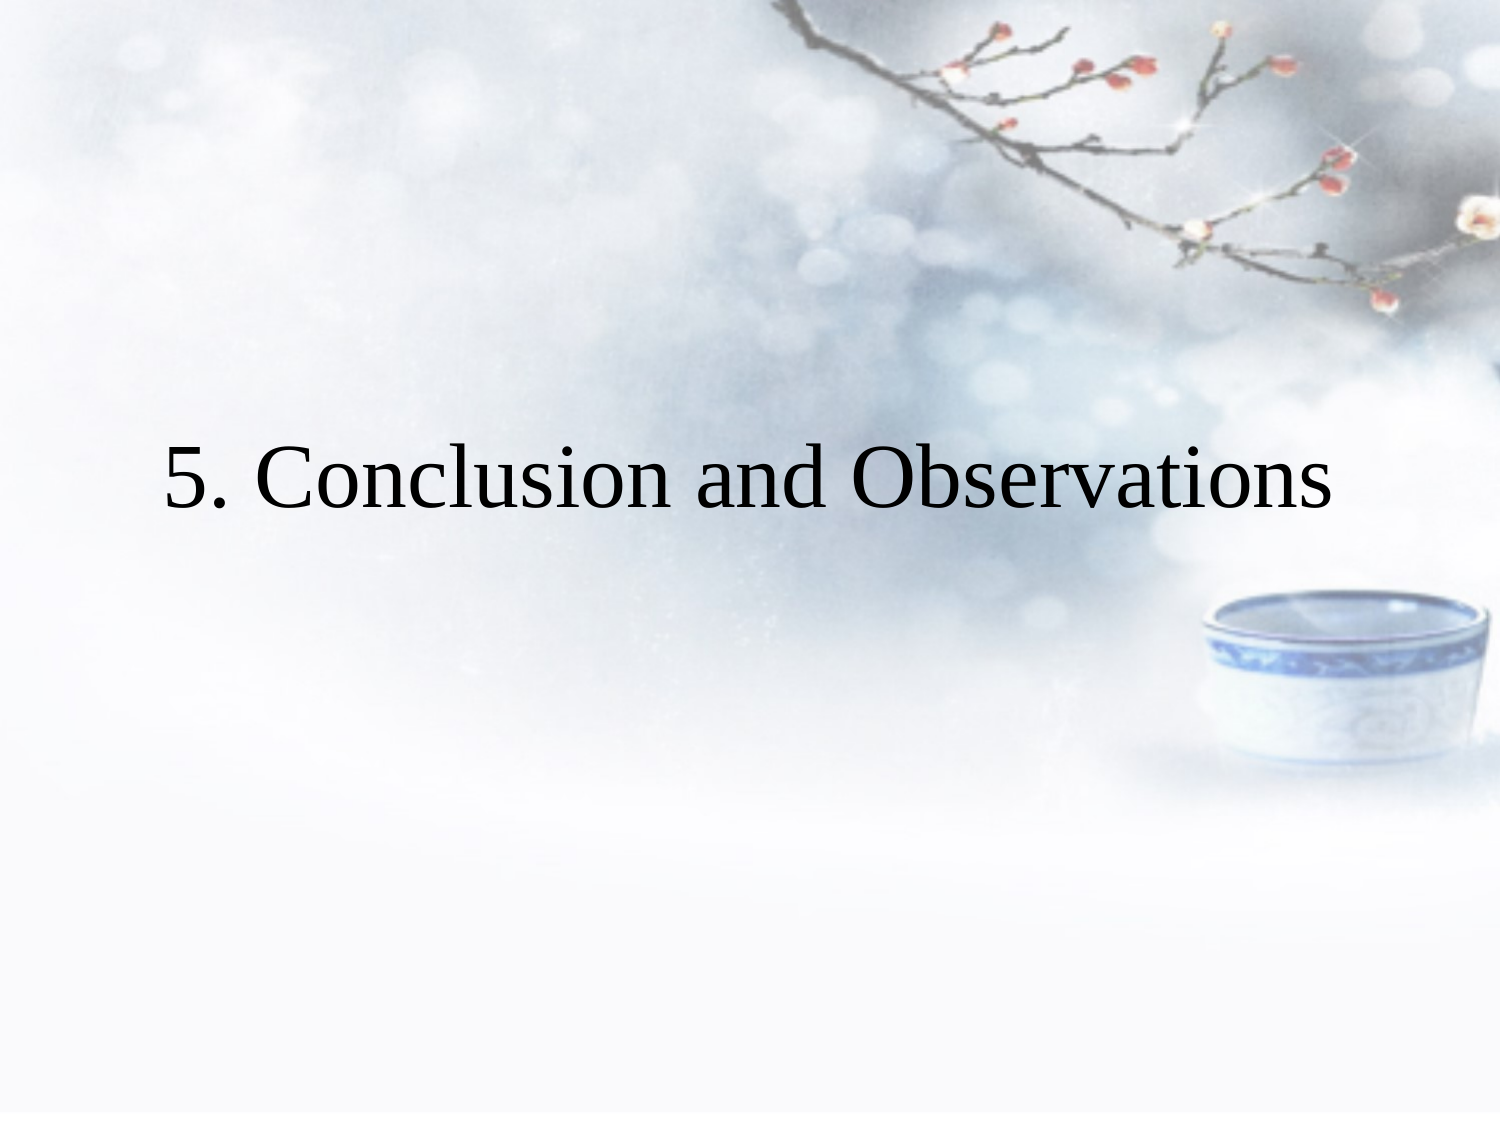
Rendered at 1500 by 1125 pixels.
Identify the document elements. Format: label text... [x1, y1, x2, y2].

title 5. Conclusion and Observations [112, 349, 1388, 592]
picture [0, 0, 1500, 1125]
